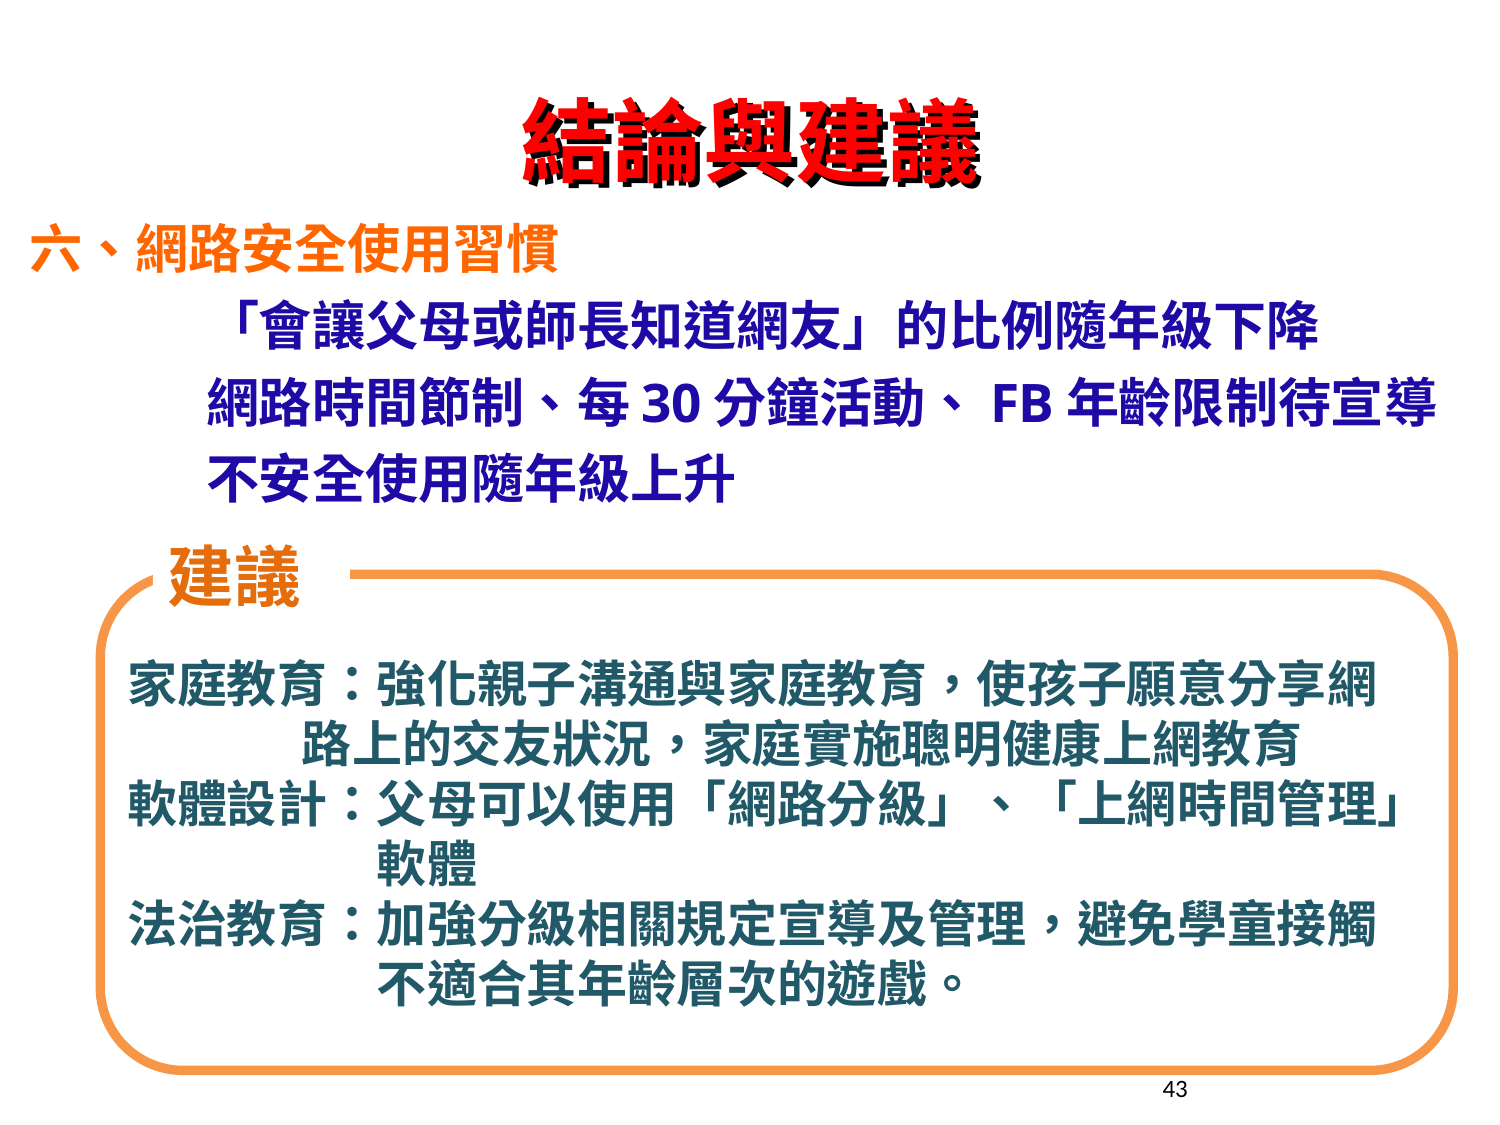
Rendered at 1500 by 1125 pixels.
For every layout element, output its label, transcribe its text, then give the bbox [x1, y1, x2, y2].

text_box [350, 574, 1453, 644]
text_box 家庭教育：強化親子溝通與家庭教育，使孩子願意分享網 路上的交友狀況，家庭實施聰明健康上網教育 軟體設計：父母可以使用「網路分級」、「上網時間管理」 軟體 法治教育：加強分級相關規定宣導及管理，避免學童接觸 不適合其年齡層次的遊戲。 [112, 644, 1459, 1024]
text_box 建議 [152, 527, 350, 644]
title 結論與建議 [75, 45, 1426, 208]
text_box 43 [1147, 1065, 1498, 1125]
list 六、網路安全使用習慣 「會讓父母或師長知道網友」的比例隨年級下降 網路時間節制、每30分鐘活動、FB年齡限制待宣導 不安全使用隨年級上升 [14, 208, 1486, 551]
text_box [100, 580, 1445, 1071]
